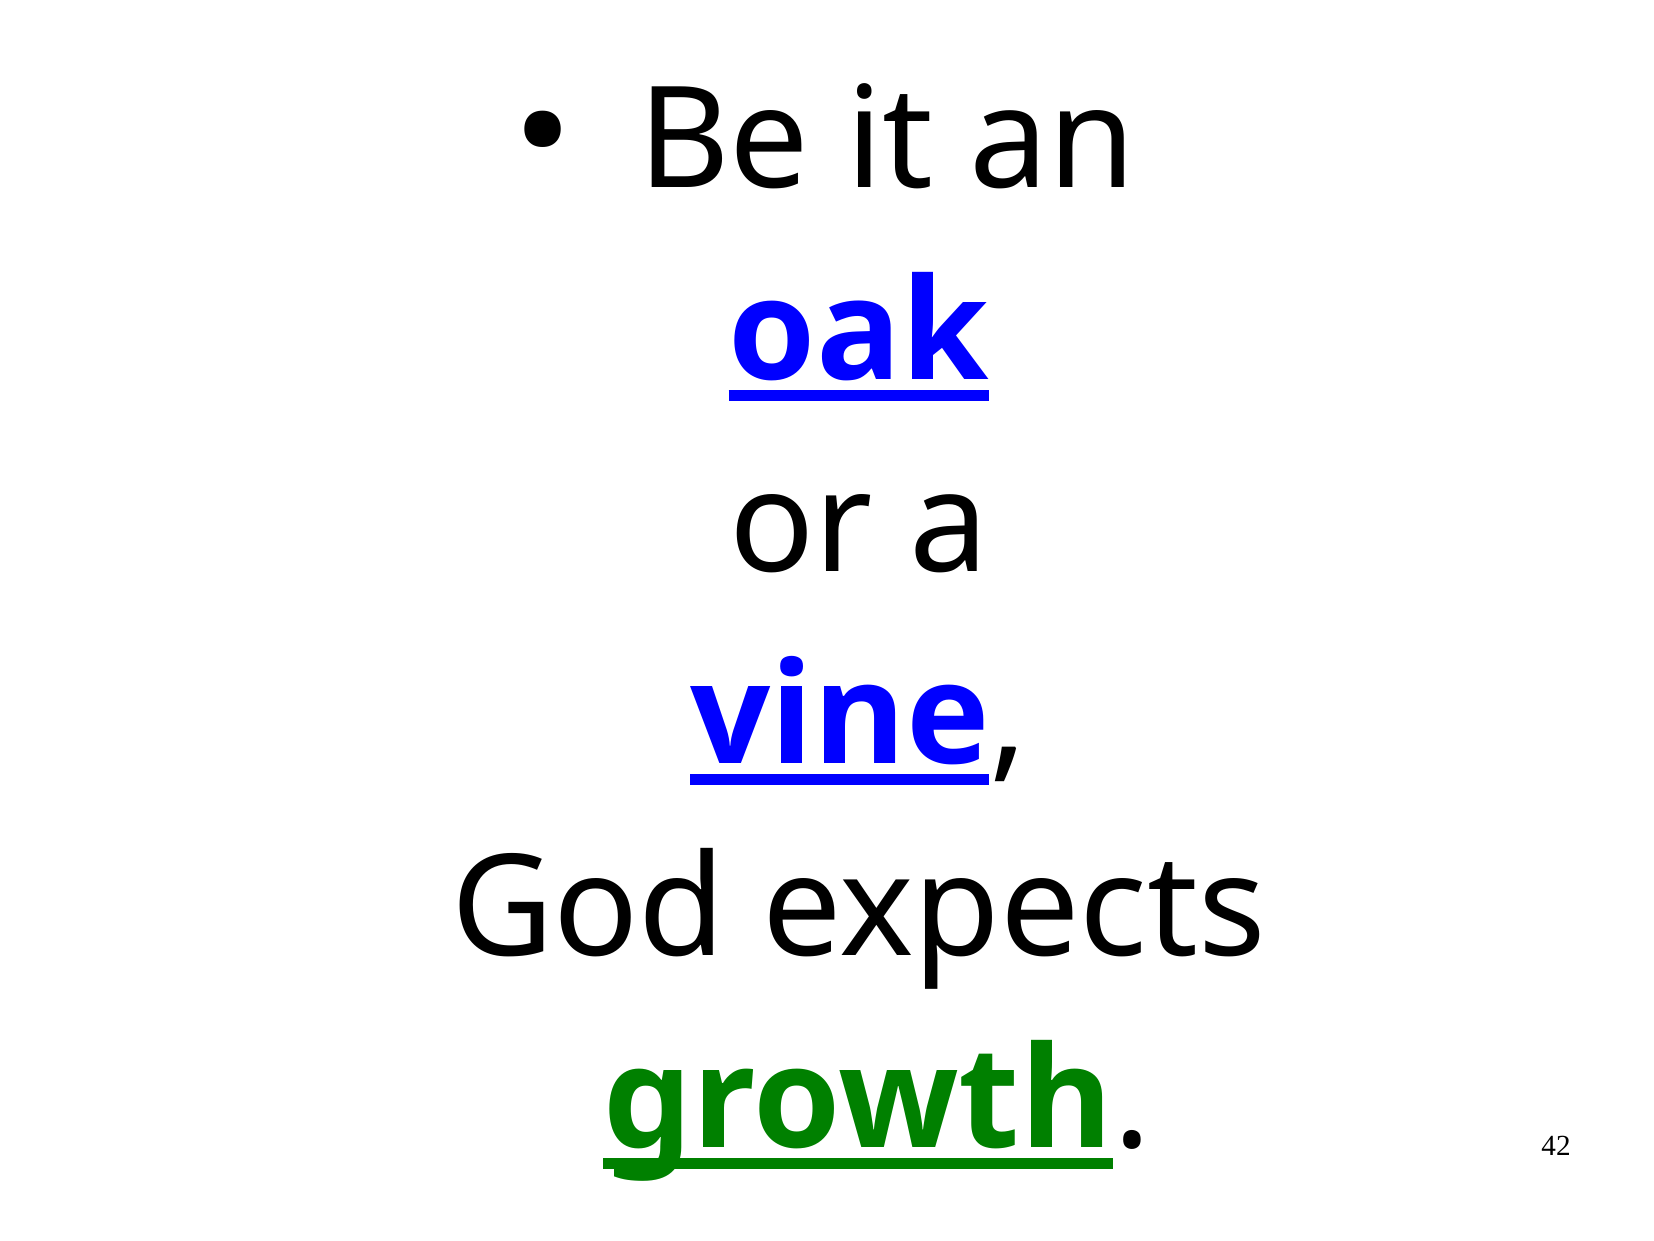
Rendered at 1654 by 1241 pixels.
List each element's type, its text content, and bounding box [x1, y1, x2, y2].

list Be it an oak or a vine, God expects growth. [37, 0, 1651, 1201]
